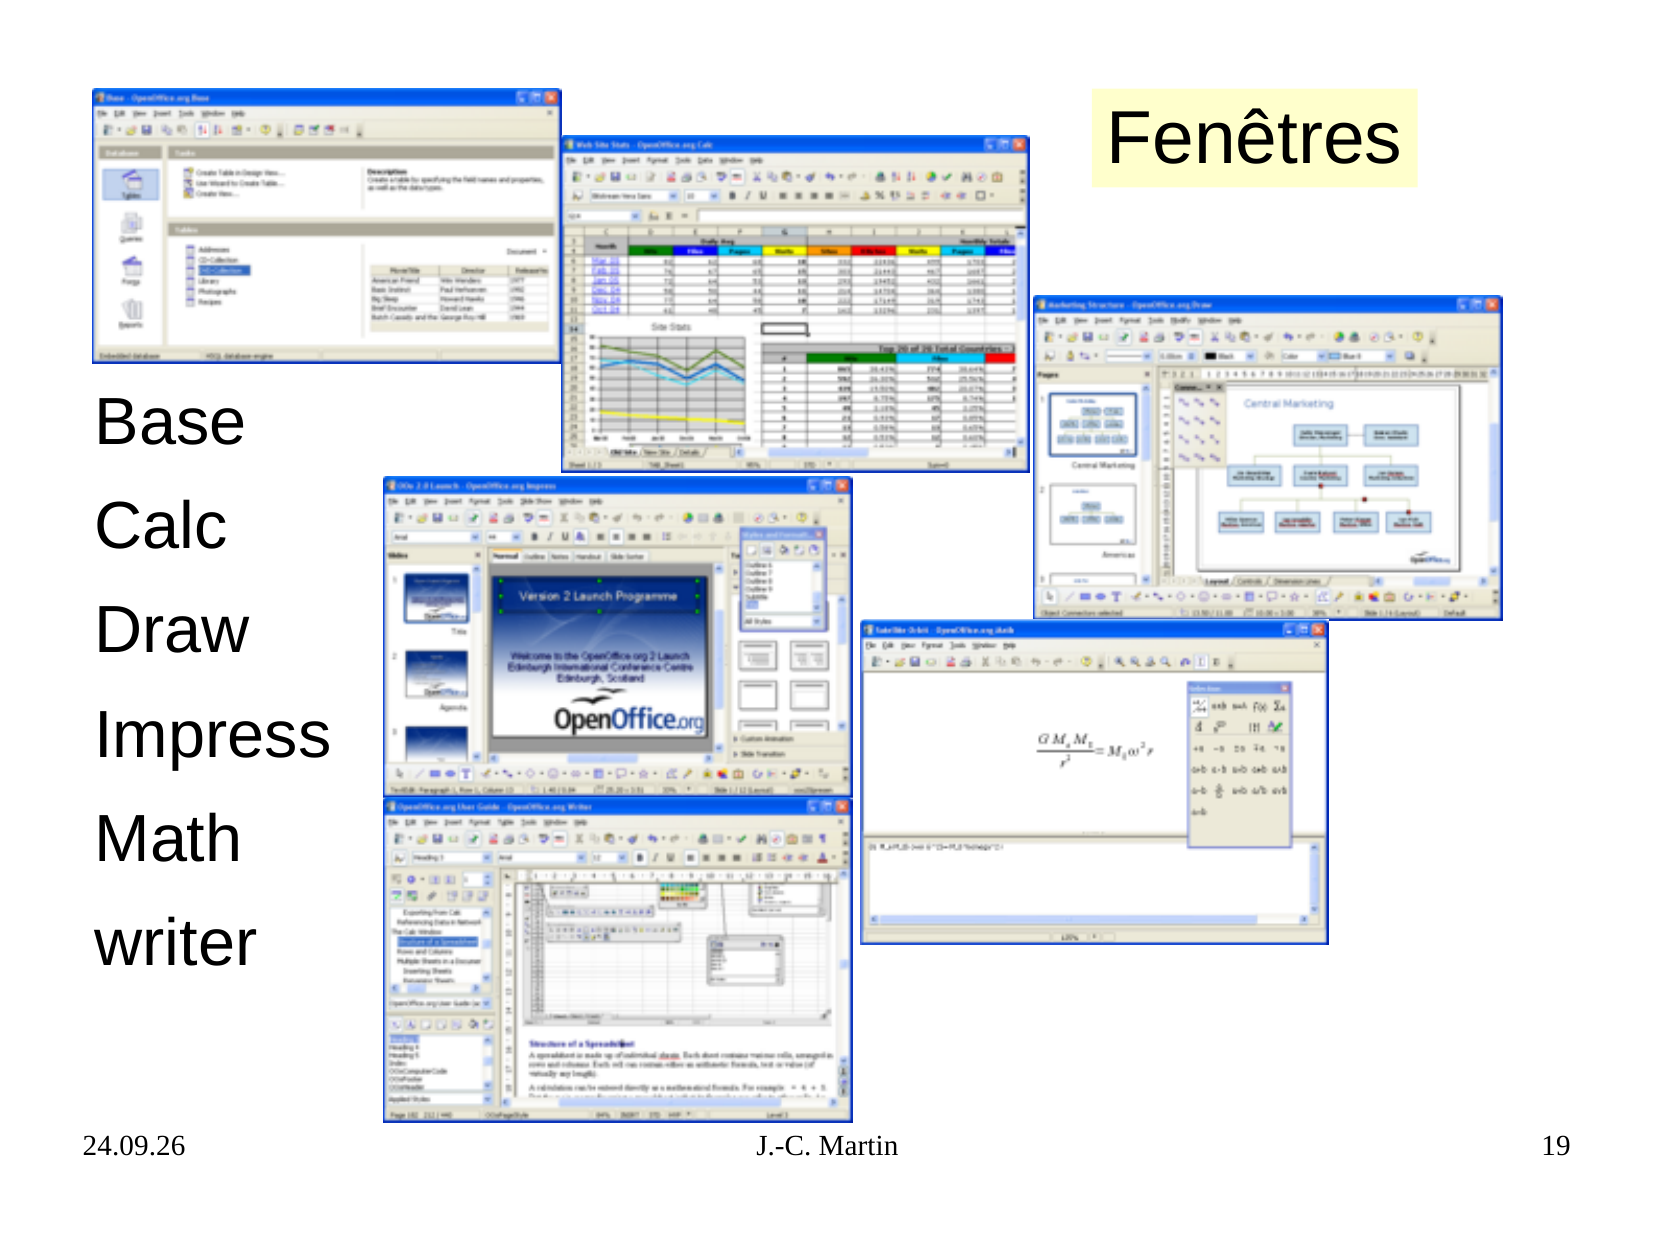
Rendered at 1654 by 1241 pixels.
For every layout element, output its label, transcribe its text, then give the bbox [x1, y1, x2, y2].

picture [383, 476, 853, 1123]
picture [92, 88, 1030, 473]
picture [860, 295, 1503, 945]
list Base Calc Draw Impress Math writer [76, 383, 1565, 1063]
text_box Fenêtres [1091, 88, 1418, 188]
